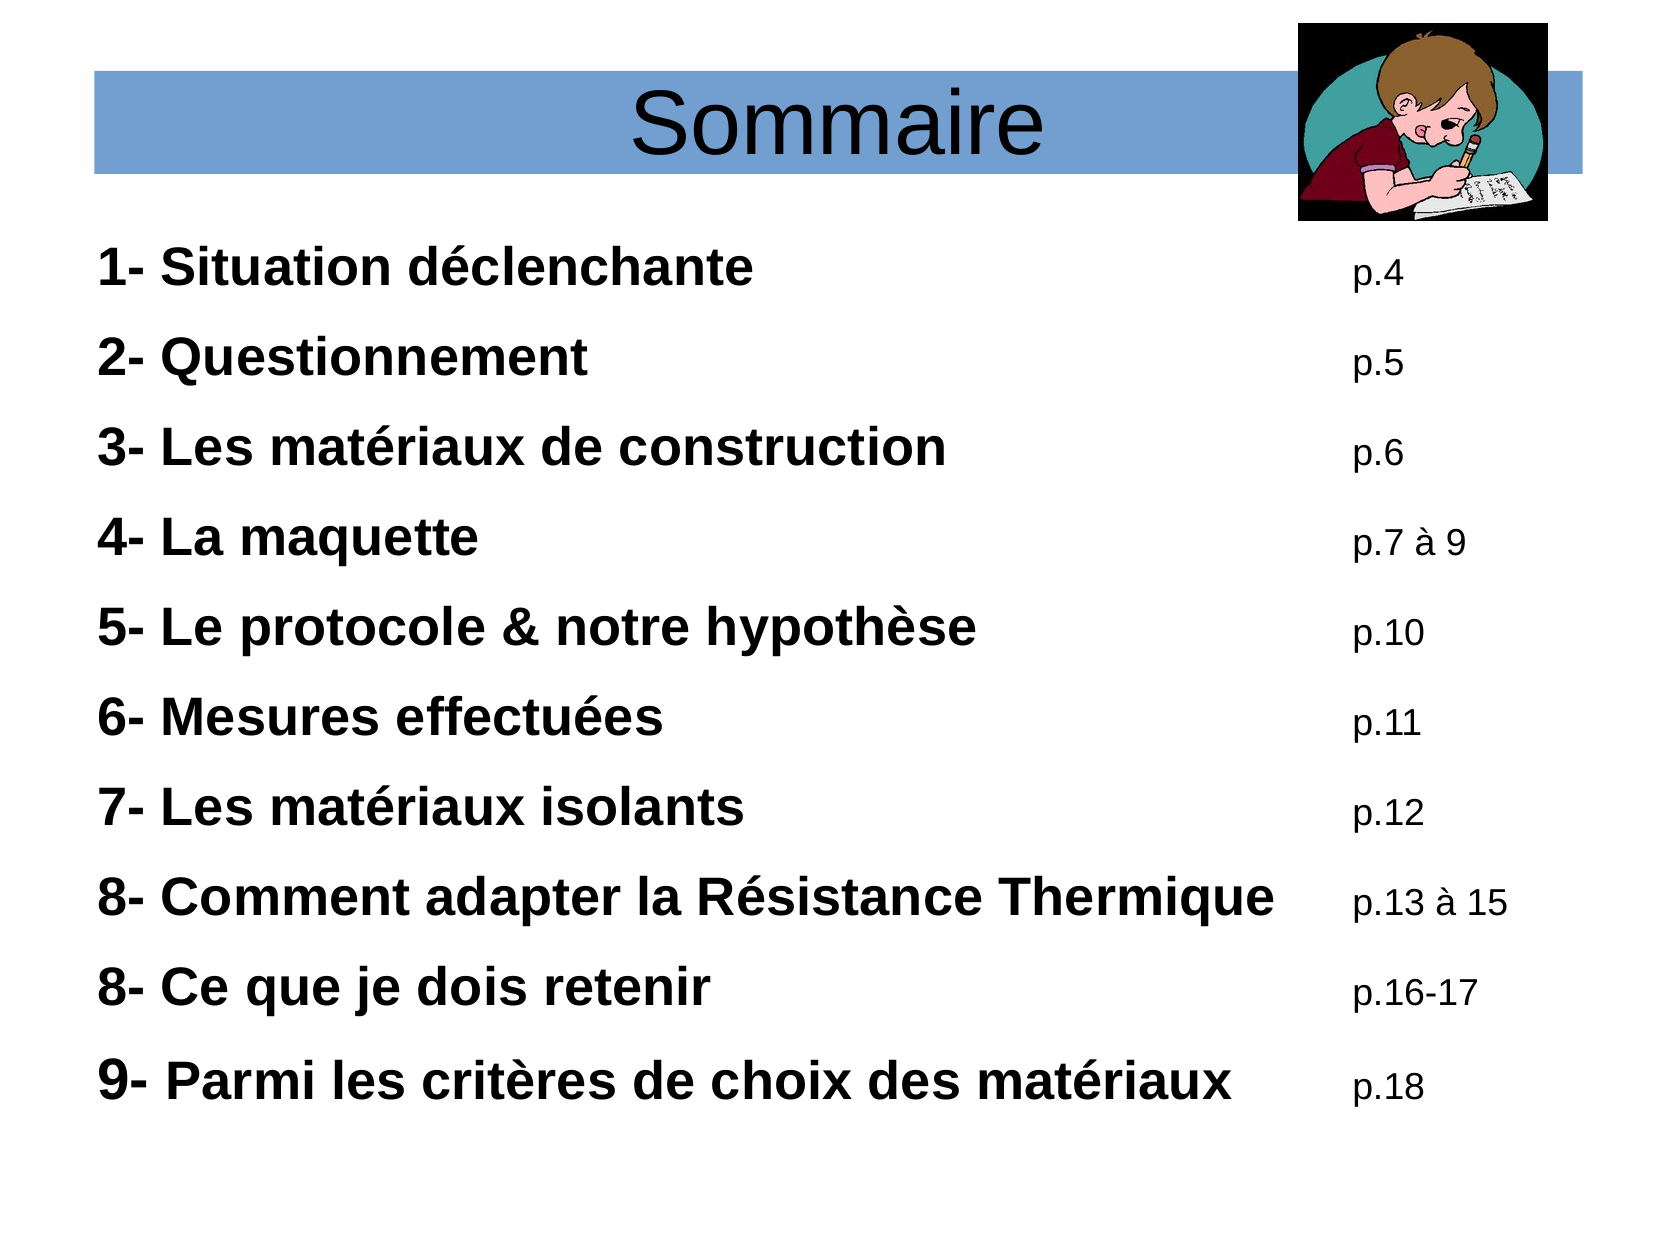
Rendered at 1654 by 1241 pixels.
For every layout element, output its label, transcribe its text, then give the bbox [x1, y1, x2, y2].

title Sommaire [1548, 70, 1583, 174]
text_box 1- Situation déclenchante p.4 2- Questionnement p.5 3- Les matériaux de construction p.6 4- La maquette p.7 à 9 5- Le protocole & notre hypothèse p.10 6- Mesures effectuées p.11 7- Les matériaux isolants p.12 8- Comment adapter la Résistance Thermique p.13 à 15 8- Ce que je dois retenir p.16-17 9- Parmi les critères de choix des matériaux p.18 [82, 228, 1595, 1162]
picture [1298, 23, 1548, 221]
title Sommaire [94, 70, 1298, 174]
